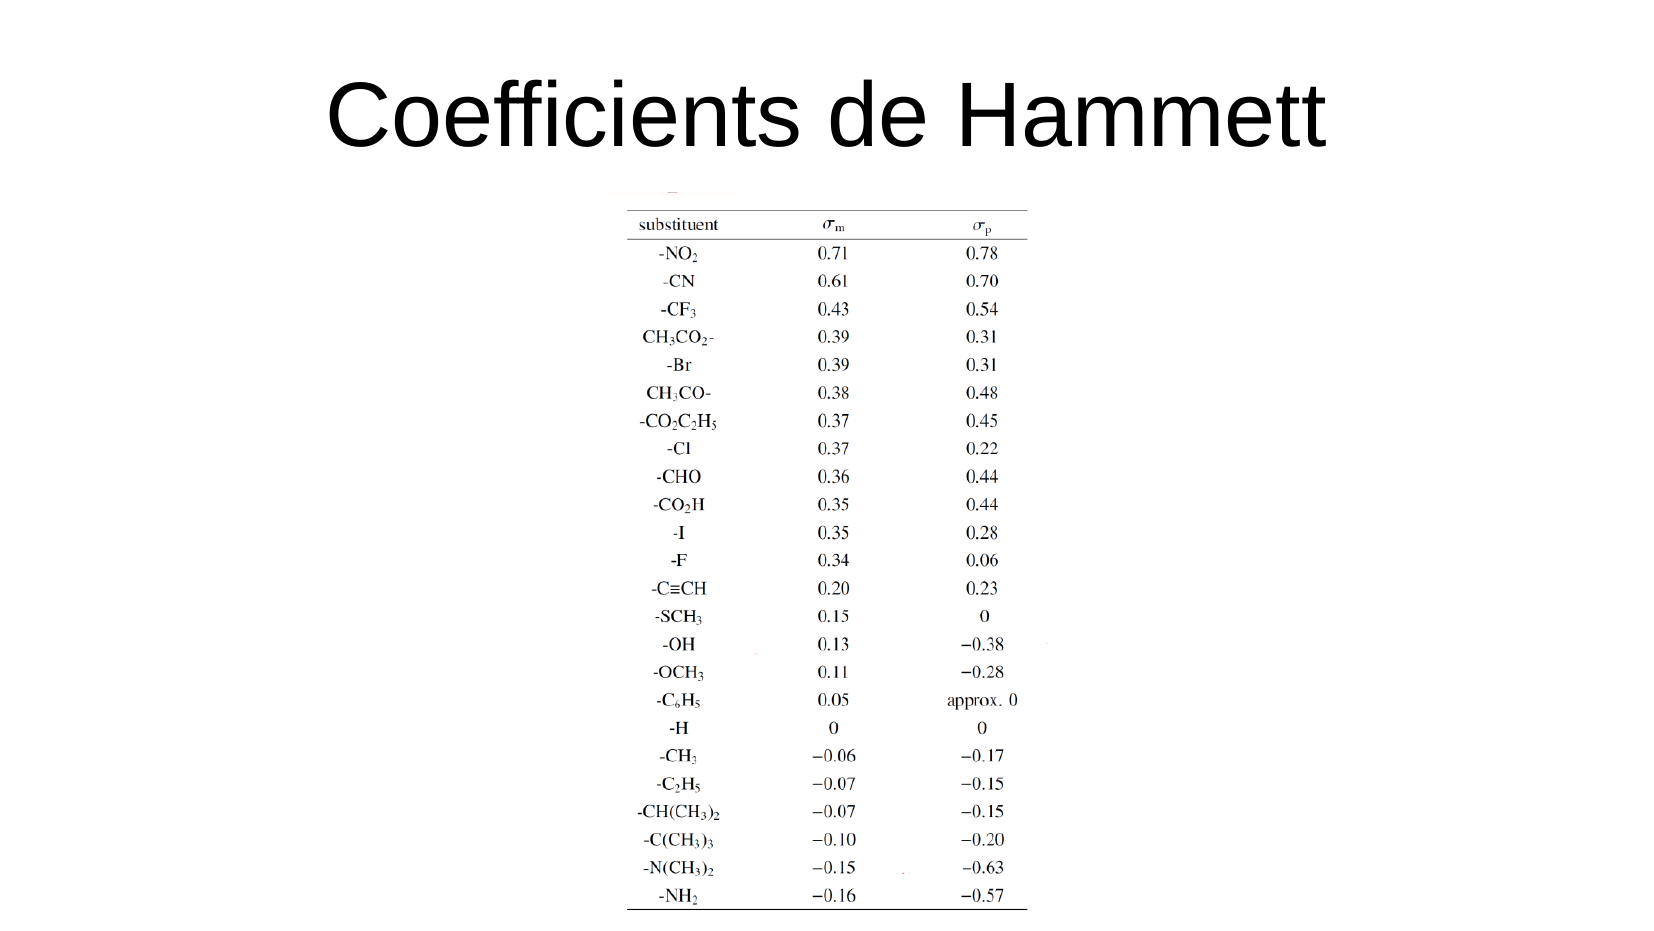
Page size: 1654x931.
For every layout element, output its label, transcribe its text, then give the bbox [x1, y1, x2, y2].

picture [602, 192, 1086, 925]
title Coefficients de Hammett [82, 37, 1571, 193]
